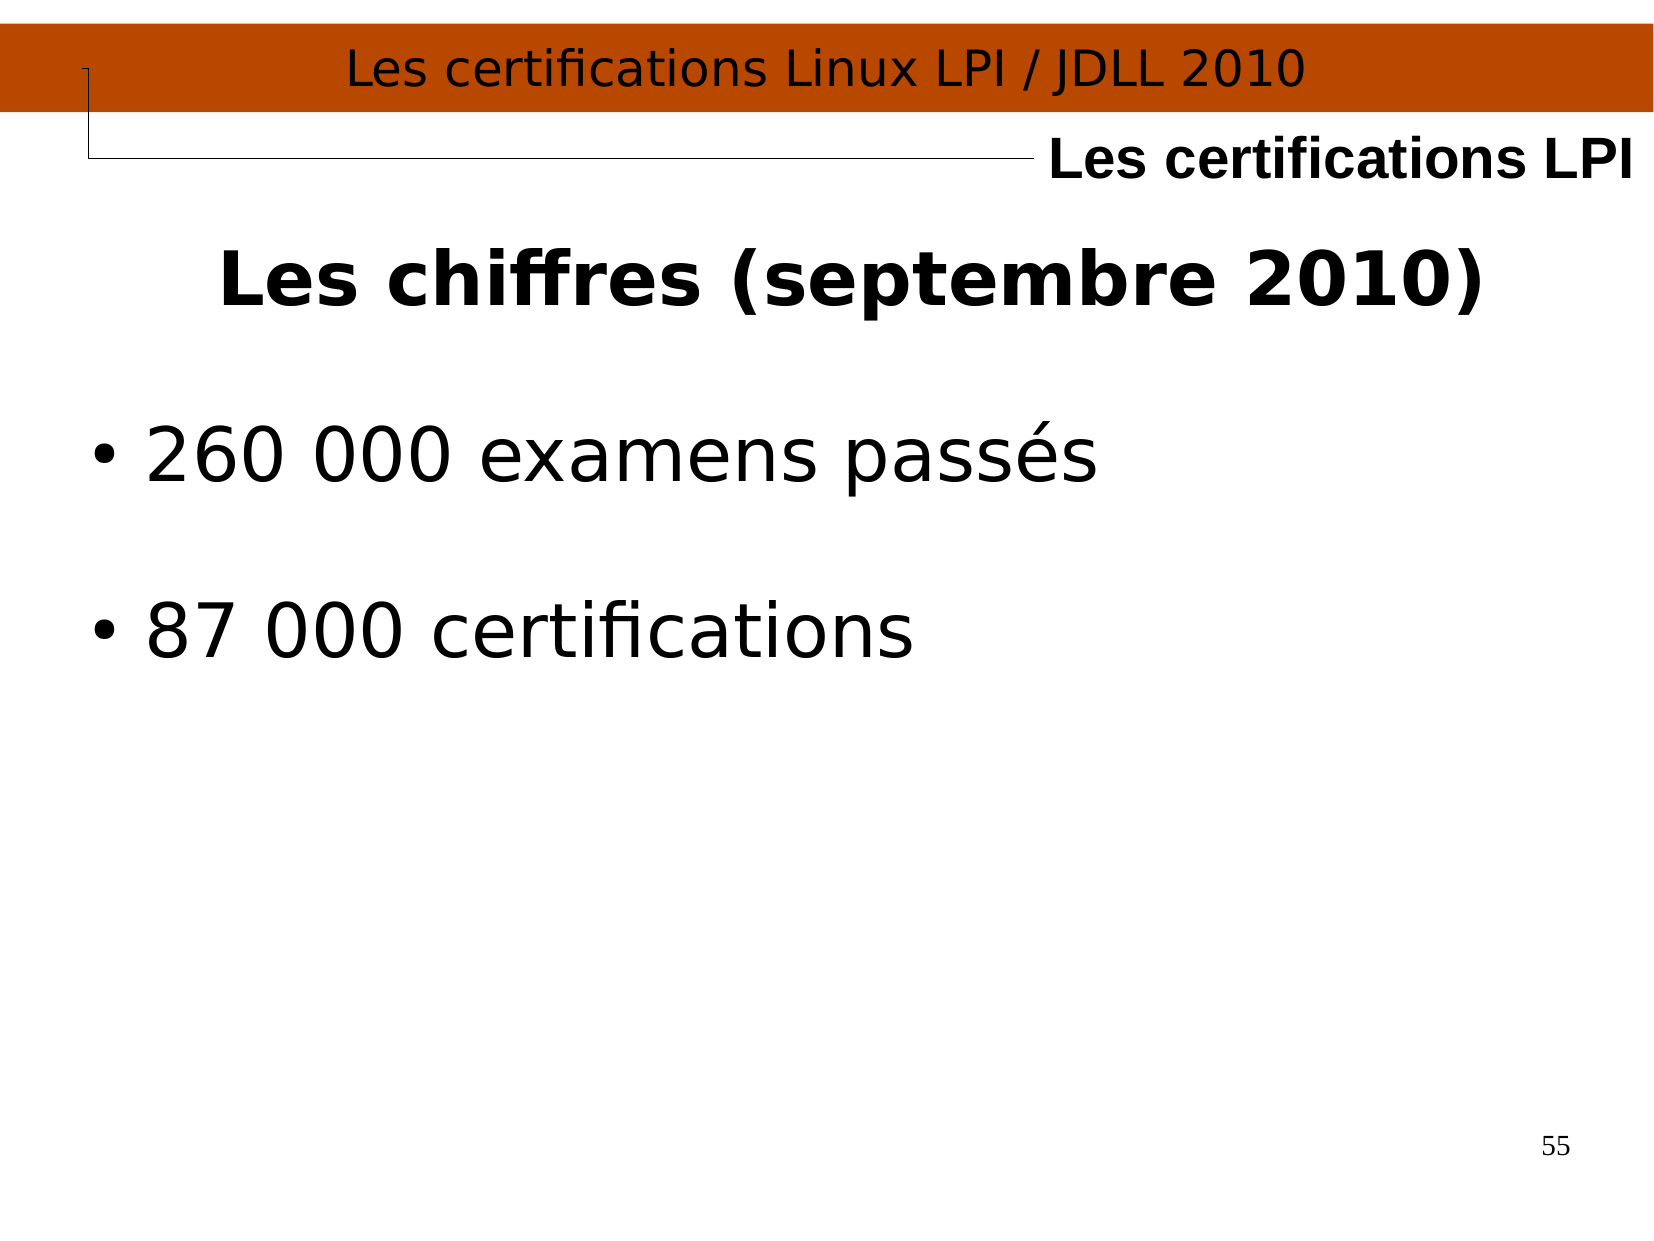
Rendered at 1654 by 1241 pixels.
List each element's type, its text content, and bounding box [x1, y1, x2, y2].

list Les chiffres (septembre 2010) 260 000 examens passés 87 000 certifications [73, 236, 1562, 1047]
text_box [0, 23, 1654, 113]
text_box Les certifications LPI [1033, 118, 1654, 198]
title Les certifications Linux LPI / JDLL 2010 [82, 39, 1571, 99]
